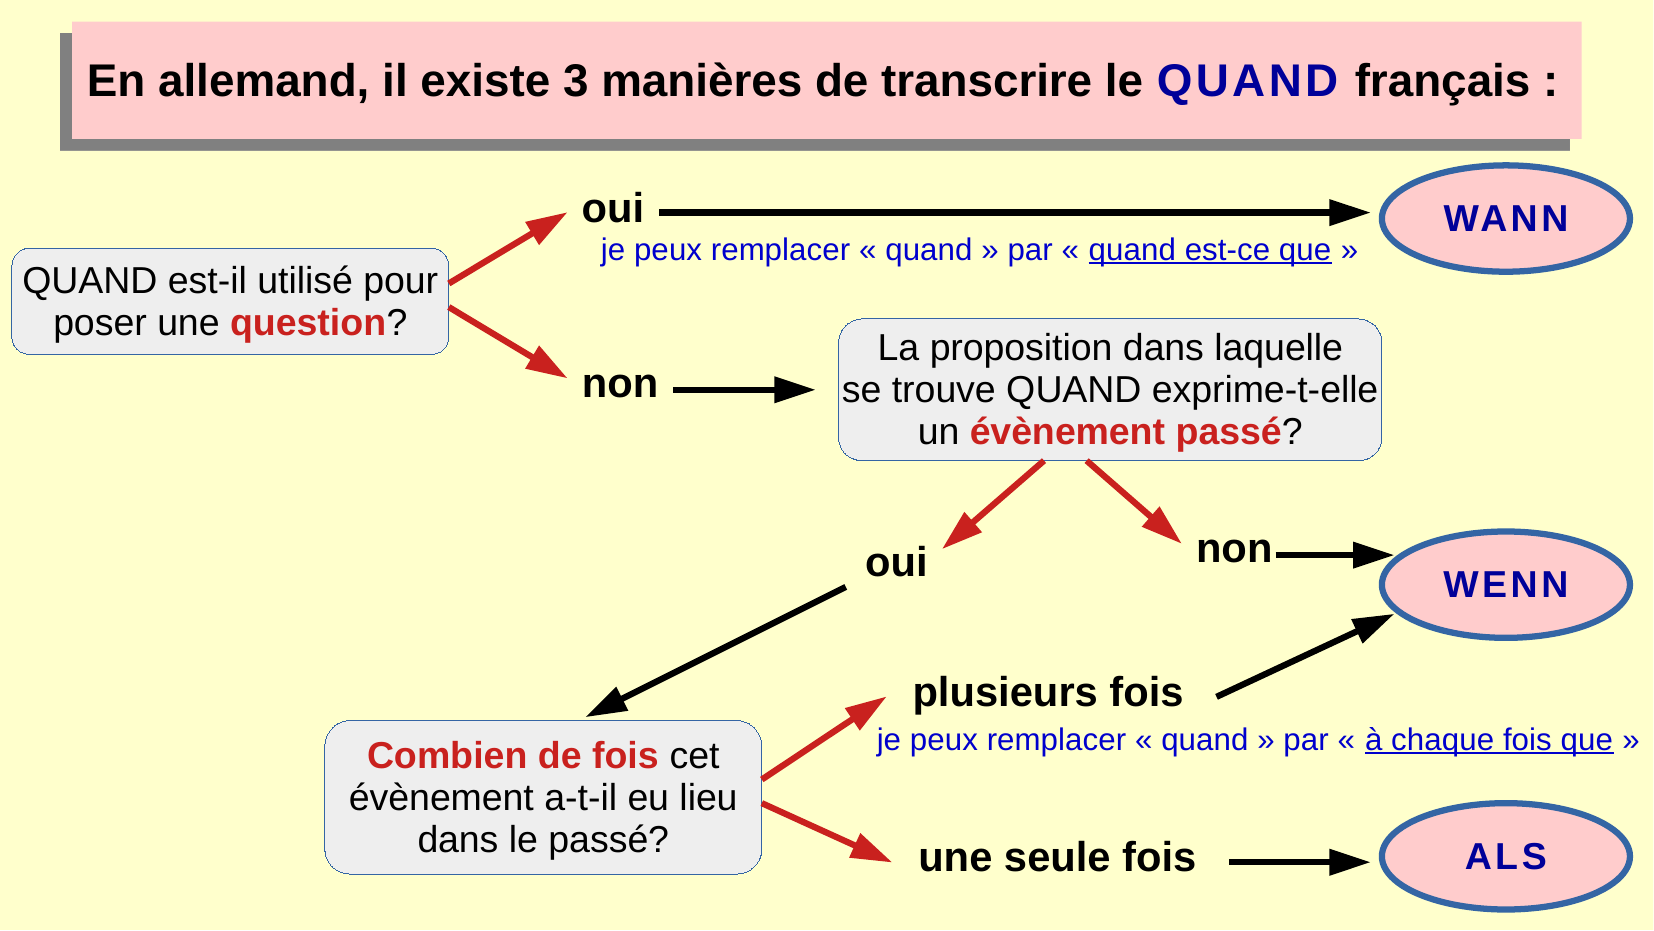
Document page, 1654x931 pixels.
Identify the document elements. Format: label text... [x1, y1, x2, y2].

text_box Combien de fois cet évènement a-t-il eu lieu dans le passé? [324, 720, 762, 875]
text_box oui [566, 177, 660, 239]
text_box non [567, 352, 674, 414]
text_box plusieurs fois [897, 661, 1199, 714]
text_box QUAND est-il utilisé pour poser une question? [11, 248, 449, 355]
text_box une seule fois [903, 826, 1212, 889]
text_box je peux remplacer « quand » par « quand est-ce que » [586, 224, 1382, 274]
text_box oui [850, 531, 943, 593]
text_box je peux remplacer « quand » par « à chaque fois que » [862, 714, 1654, 765]
text_box La proposition dans laquelle se trouve QUAND exprime-t-elle un évènement passé? [838, 318, 1382, 461]
text_box WENN [1381, 531, 1630, 638]
text_box En allemand, il existe 3 manières de transcrire le QUAND français : [72, 21, 1582, 139]
text_box WANN [1381, 165, 1630, 272]
text_box non [1181, 517, 1288, 579]
text_box ALS [1381, 803, 1630, 910]
